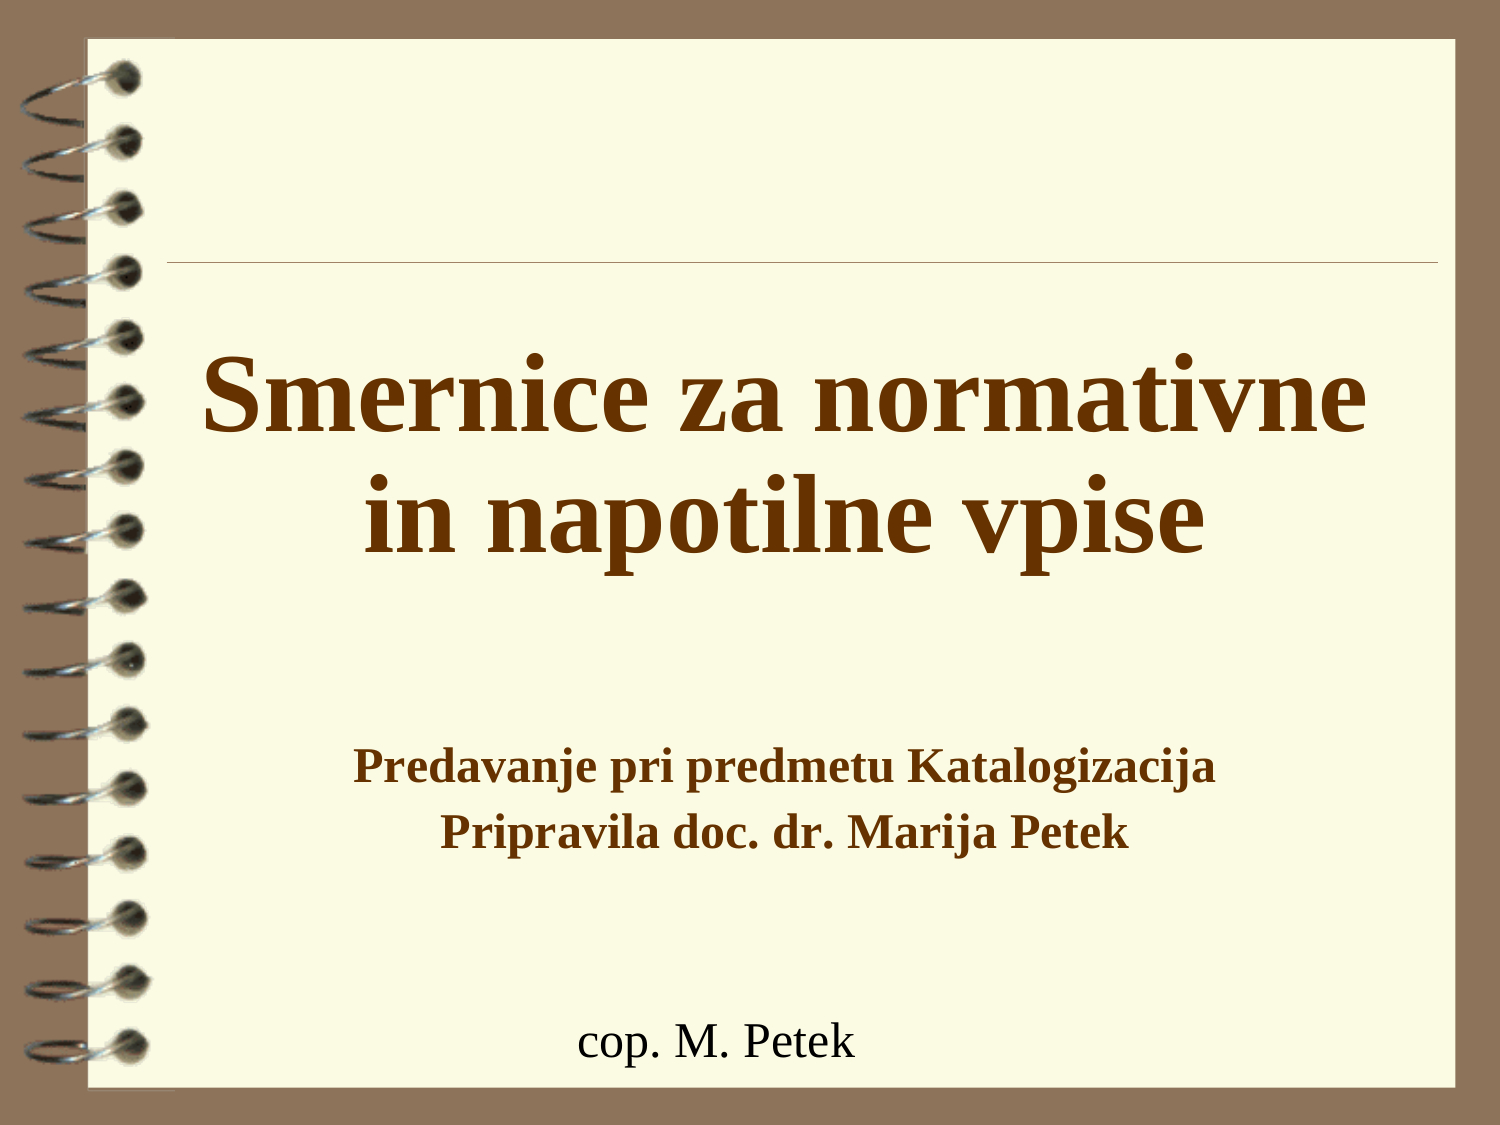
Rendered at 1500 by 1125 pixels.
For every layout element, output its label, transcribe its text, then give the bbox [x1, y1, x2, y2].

picture [0, 0, 175, 1125]
subtitle Smernice za normativne in napotilne vpise Predavanje pri predmetu Katalogizacija Pripravila doc. dr. Marija Petek [147, 326, 1424, 894]
